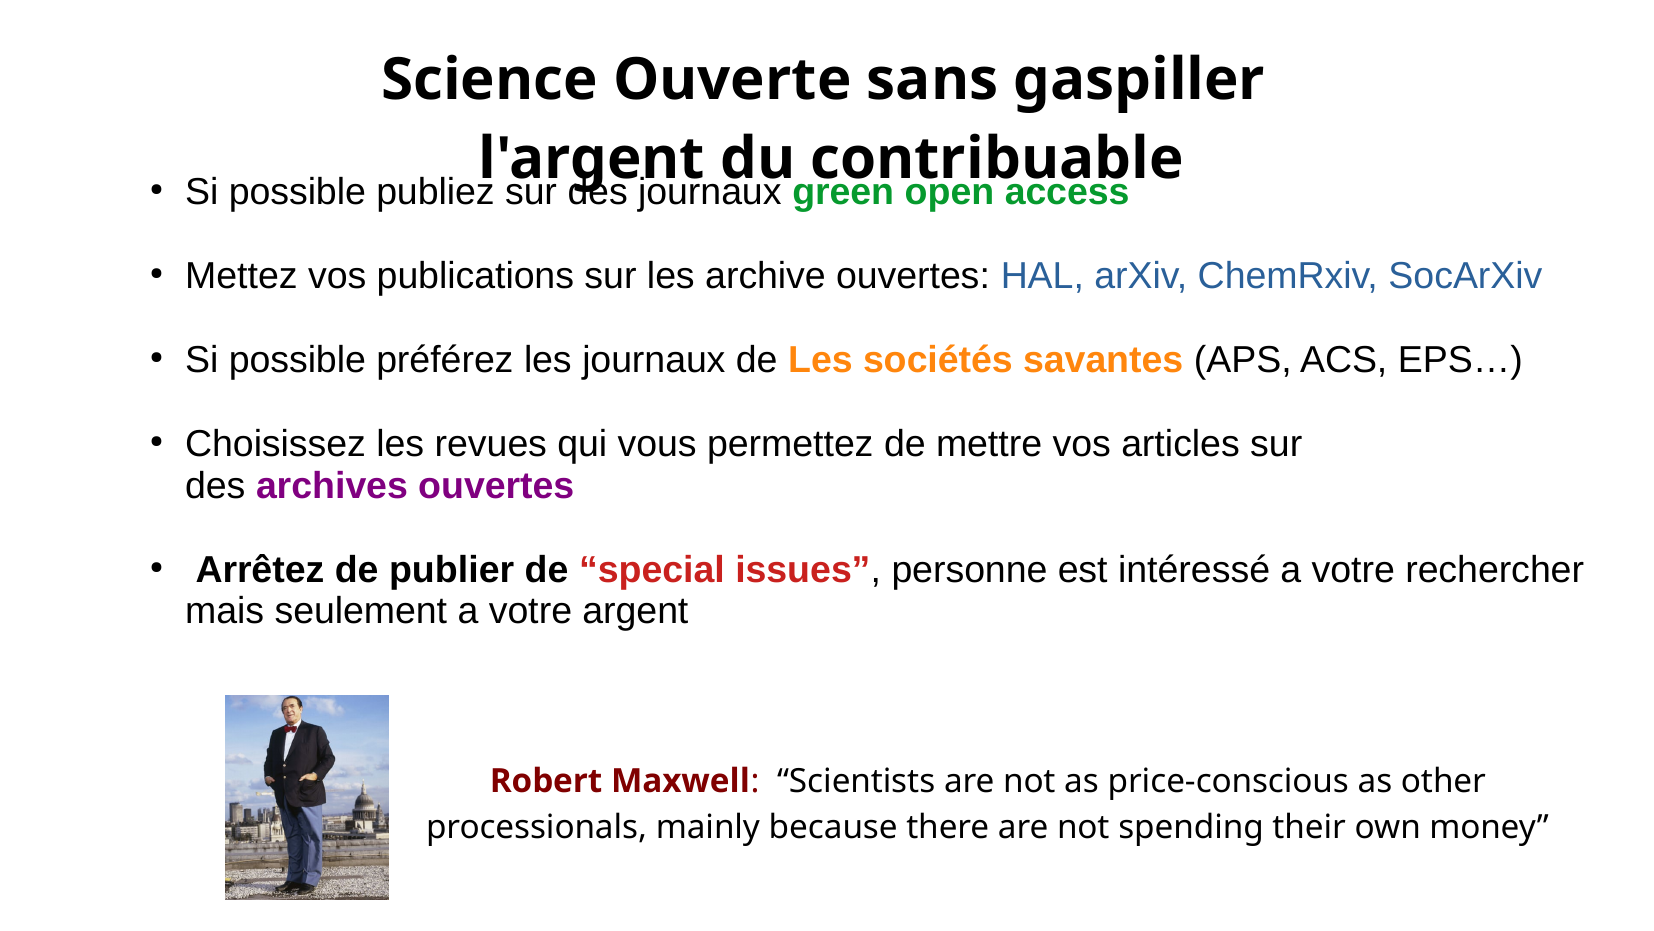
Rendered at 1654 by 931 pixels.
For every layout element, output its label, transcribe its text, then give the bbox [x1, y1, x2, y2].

text_box Si possible publiez sur des journaux green open access Mettez vos publications sur les archive ouvertes: HAL, arXiv, ChemRxiv, SocArXiv Si possible préférez les journaux de Les sociétés savantes (APS, ACS, EPS…) Choisissez les revues qui vous permettez de mettre vos articles sur des archives ouvertes Arrêtez de publier de “special issues”, personne est intéressé a votre rechercher mais seulement a votre argent [135, 162, 1602, 640]
text_box Science Ouverte sans gaspiller l'argent du contribuable [75, 30, 1587, 162]
text_box Robert Maxwell: “Scientists are not as price-conscious as other processionals, mainly because there are not spending their own money” [389, 720, 1606, 886]
picture [225, 695, 389, 901]
